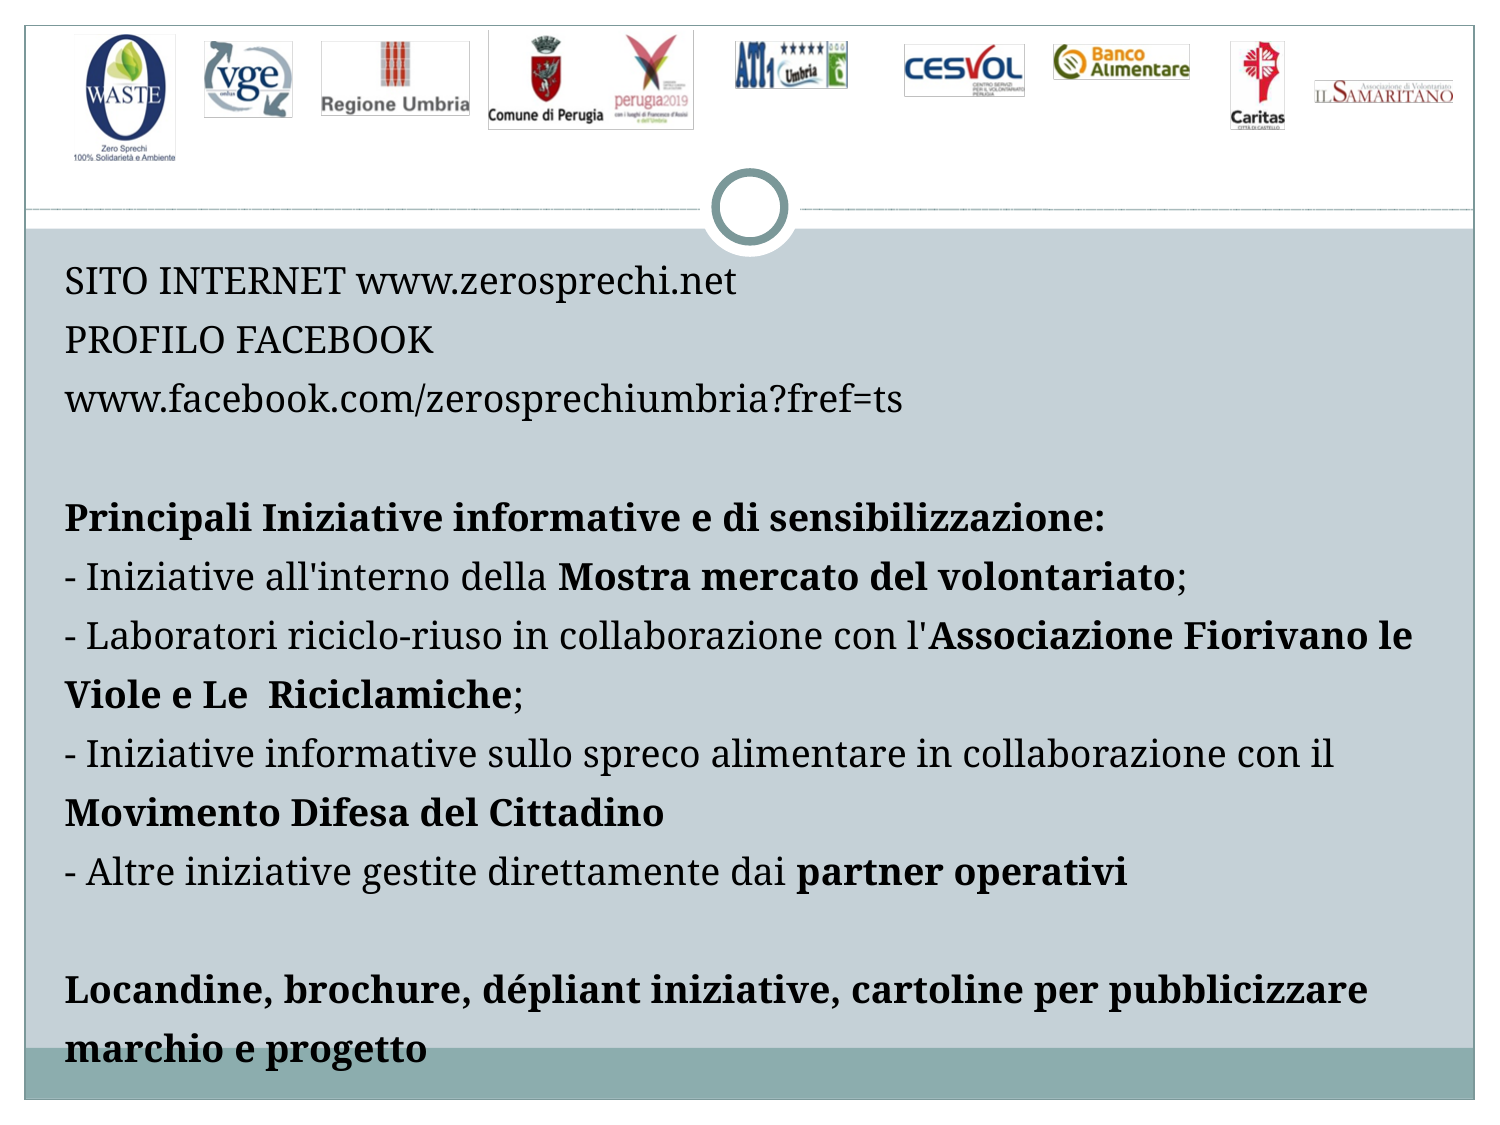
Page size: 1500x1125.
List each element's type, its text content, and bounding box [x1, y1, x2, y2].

picture [64, 30, 1465, 179]
list SITO INTERNET www.zerosprechi.net PROFILO FACEBOOK www.facebook.com/zerosprechiumbria?fref=ts Principali Iniziative informative e di sensibilizzazione: - Iniziative all'interno della Mostra mercato del volontariato; - Laboratori riciclo-riuso in collaborazione con l'Associazione Fiorivano le Viole e Le Riciclamiche; - Iniziative informative sullo spreco alimentare in collaborazione con il Movimento Difesa del Cittadino - Altre iniziative gestite direttamente dai partner operativi Locandine, brochure, dépliant iniziative, cartoline per pubblicizzare marchio e progetto [49, 249, 1450, 1125]
title [49, 0, 1450, 162]
